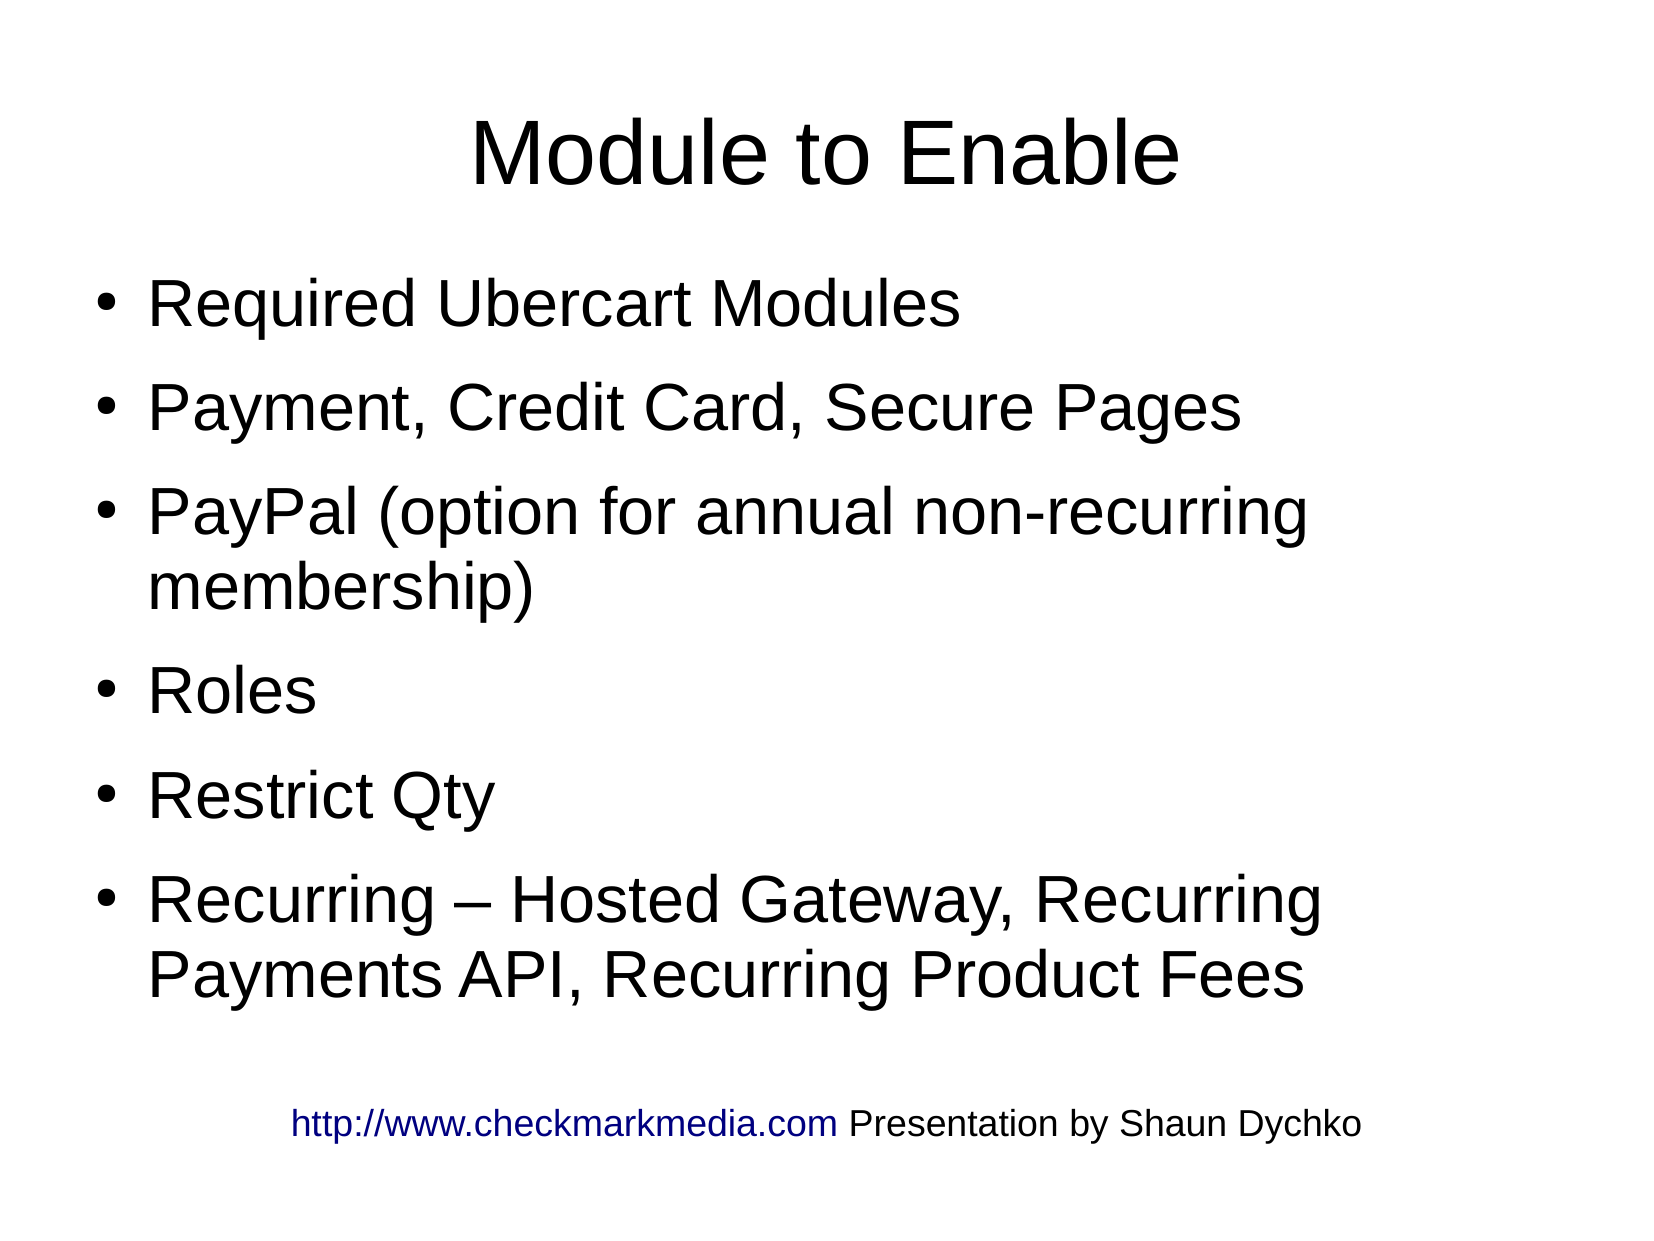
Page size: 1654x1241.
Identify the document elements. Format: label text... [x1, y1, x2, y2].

list Required Ubercart Modules Payment, Credit Card, Secure Pages PayPal (option for annual non-recurring membership) Roles Restrict Qty Recurring – Hosted Gateway, Recurring Payments API, Recurring Product Fees [76, 265, 1565, 1085]
title Module to Enable [82, 56, 1571, 250]
text_box http://www.checkmarkmedia.com Presentation by Shaun Dychko [88, 1094, 1565, 1152]
